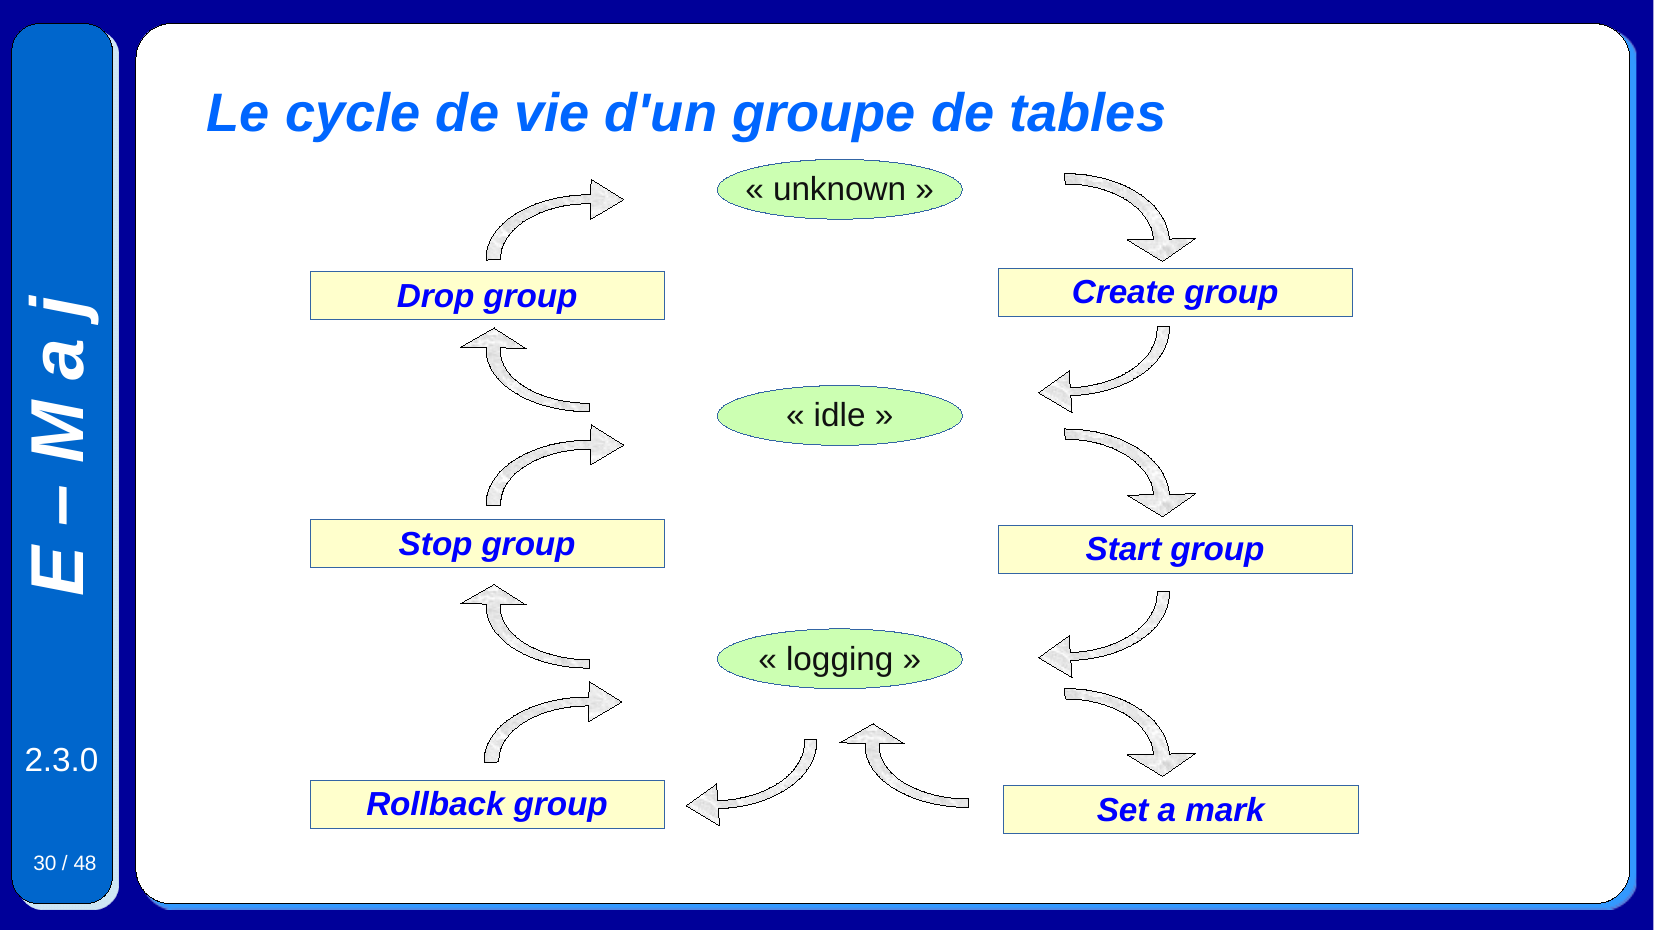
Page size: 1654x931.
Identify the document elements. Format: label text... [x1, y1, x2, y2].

text_box [1064, 428, 1196, 517]
text_box [1064, 173, 1196, 262]
title Le cycle de vie d'un groupe de tables [206, 34, 1593, 191]
text_box [486, 179, 624, 261]
text_box « unknown » [717, 159, 963, 220]
text_box [460, 584, 590, 669]
text_box Set a mark [1003, 785, 1359, 834]
text_box Create group [998, 268, 1353, 317]
text_box [1038, 591, 1170, 678]
text_box Start group [998, 525, 1353, 574]
text_box [486, 424, 624, 506]
text_box « logging » [717, 628, 963, 689]
text_box [1038, 326, 1170, 413]
text_box « idle » [717, 385, 963, 446]
text_box Rollback group [310, 780, 665, 829]
text_box [460, 327, 590, 412]
text_box [686, 739, 817, 826]
text_box [1064, 688, 1196, 777]
text_box [839, 723, 969, 808]
text_box Drop group [310, 271, 665, 320]
text_box [484, 681, 622, 763]
text_box Stop group [310, 519, 665, 568]
